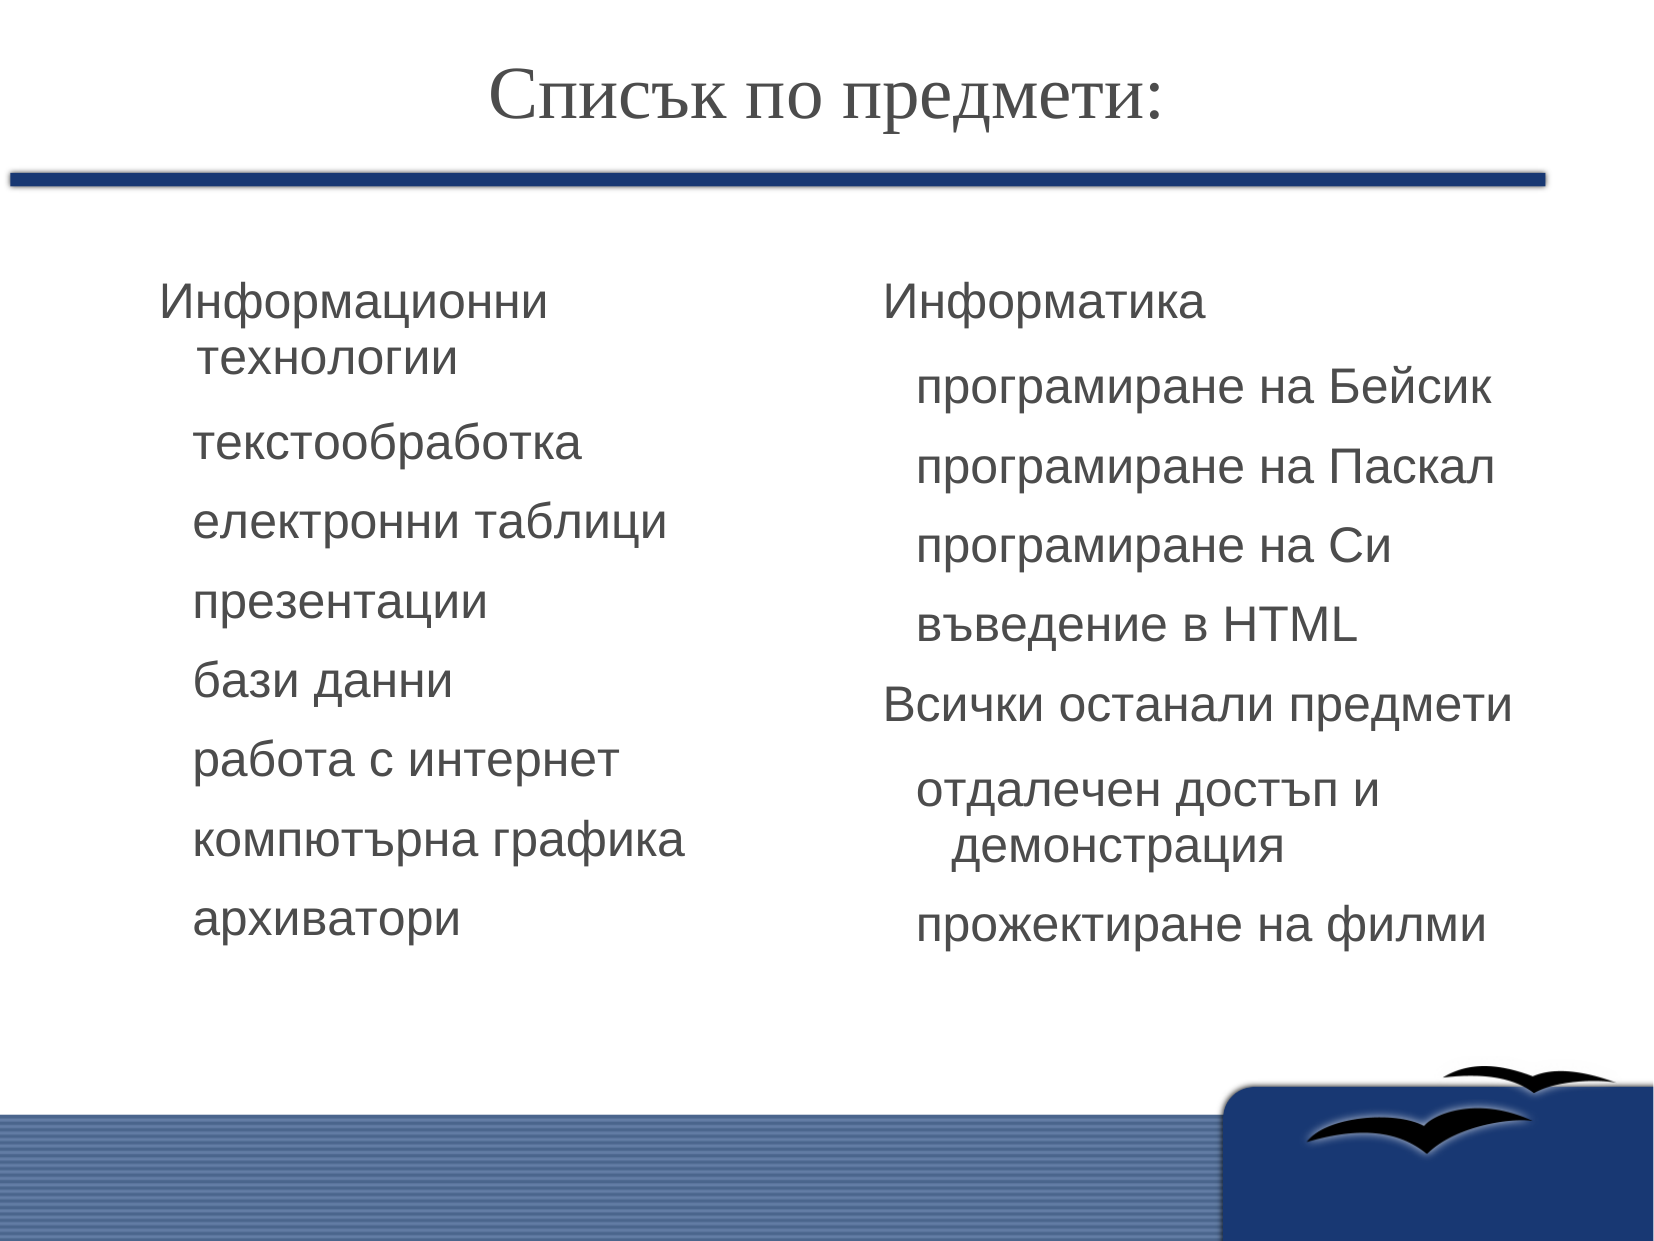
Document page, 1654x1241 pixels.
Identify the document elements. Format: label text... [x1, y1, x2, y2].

picture [0, 0, 1654, 1241]
title Списък по предмети: [121, 23, 1534, 164]
list Информационни технологии текстообработка електронни таблици презентации бази данни работа с интернет компютърна графика архиватори [121, 273, 811, 1056]
list Информатика програмиране на Бейсик програмиране на Паскал програмиране на Си въведение в HTML Всички останали предмети отдалечен достъп и демонстрация прожектиране на филми [844, 273, 1534, 1056]
